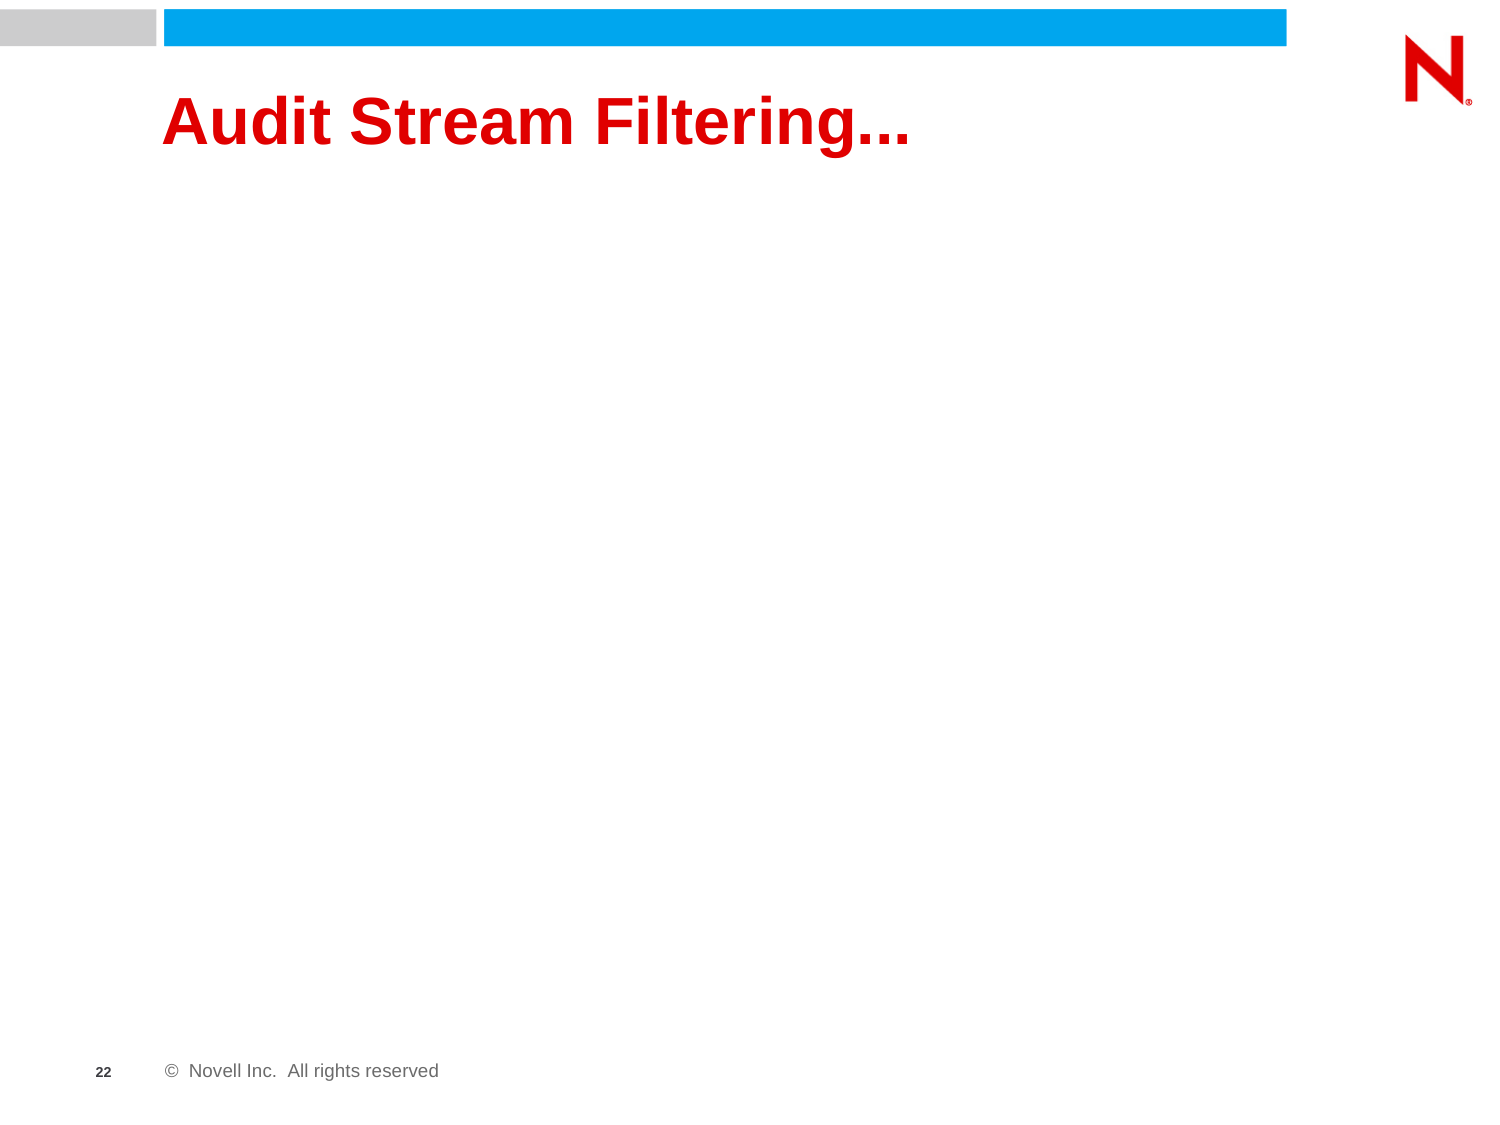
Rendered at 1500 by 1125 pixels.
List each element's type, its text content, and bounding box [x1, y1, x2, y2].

picture [1403, 32, 1473, 107]
title Audit Stream Filtering... [161, 41, 1383, 205]
